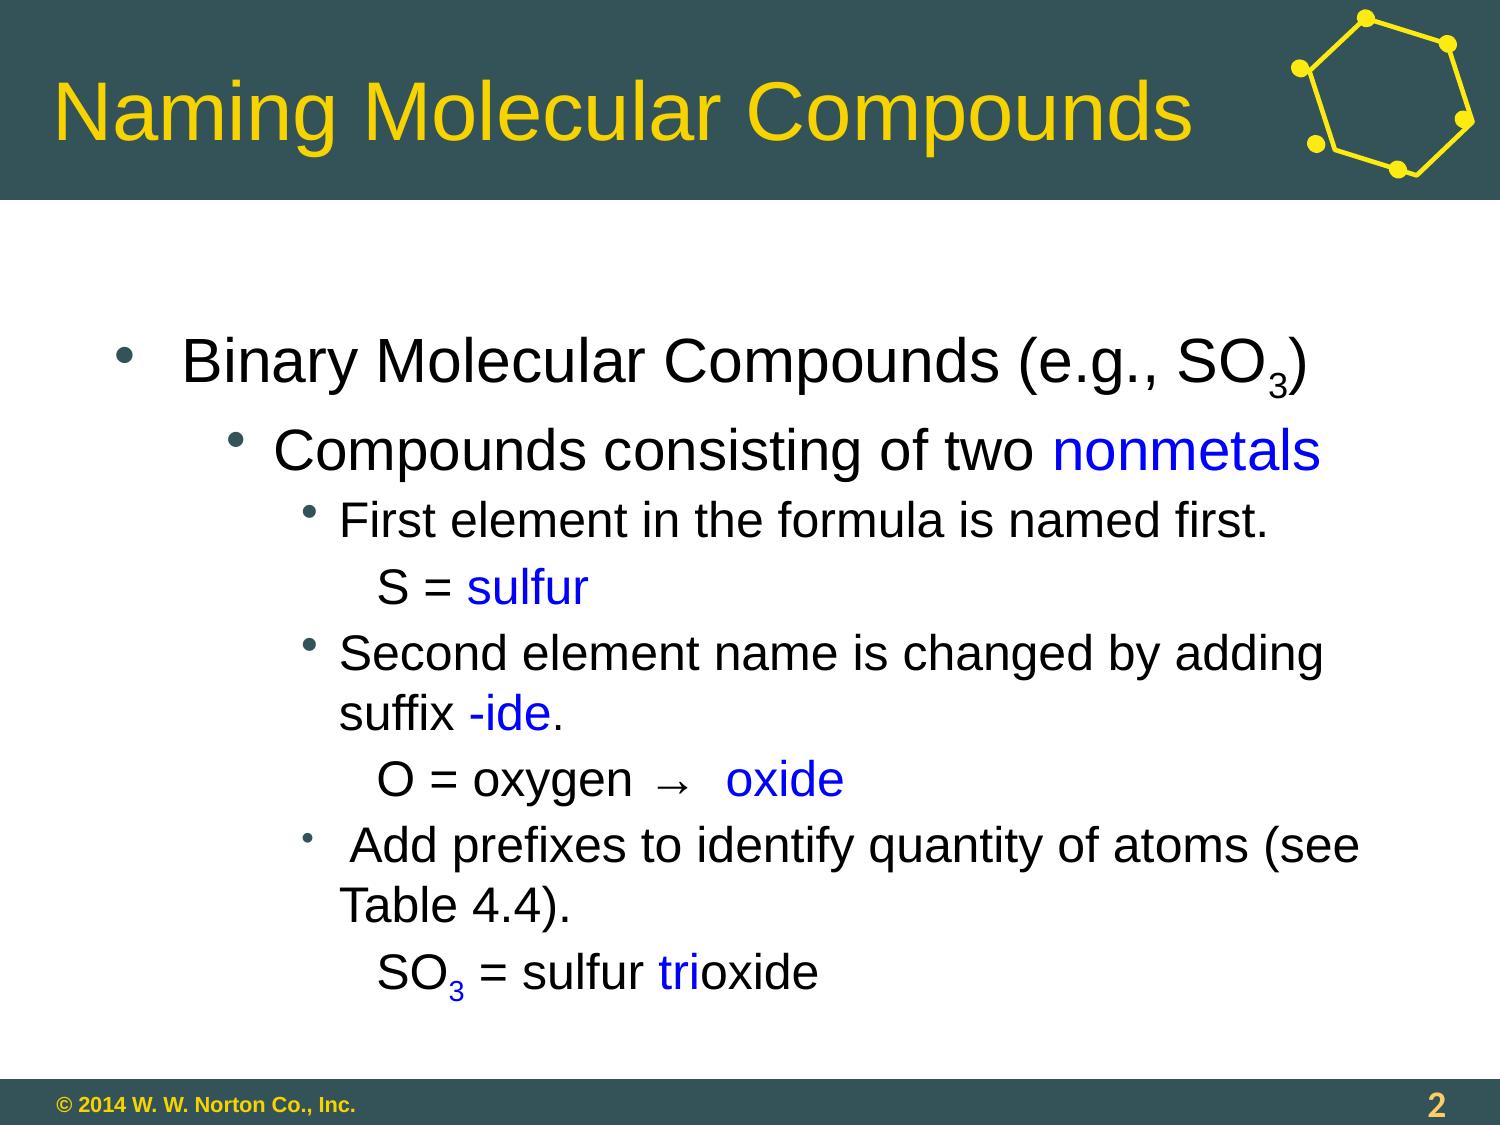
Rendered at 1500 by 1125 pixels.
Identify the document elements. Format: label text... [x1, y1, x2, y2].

list Binary Molecular Compounds (e.g., SO3) Compounds consisting of two nonmetals First element in the formula is named first. S = sulfur Second element name is changed by adding suffix -ide. O = oxygen → oxide Add prefixes to identify quantity of atoms (see Table 4.4). SO3 = sulfur trioxide [99, 312, 1413, 1025]
title Naming Molecular Compounds [37, 19, 1250, 195]
slide_number <number> [1412, 1076, 1462, 1125]
